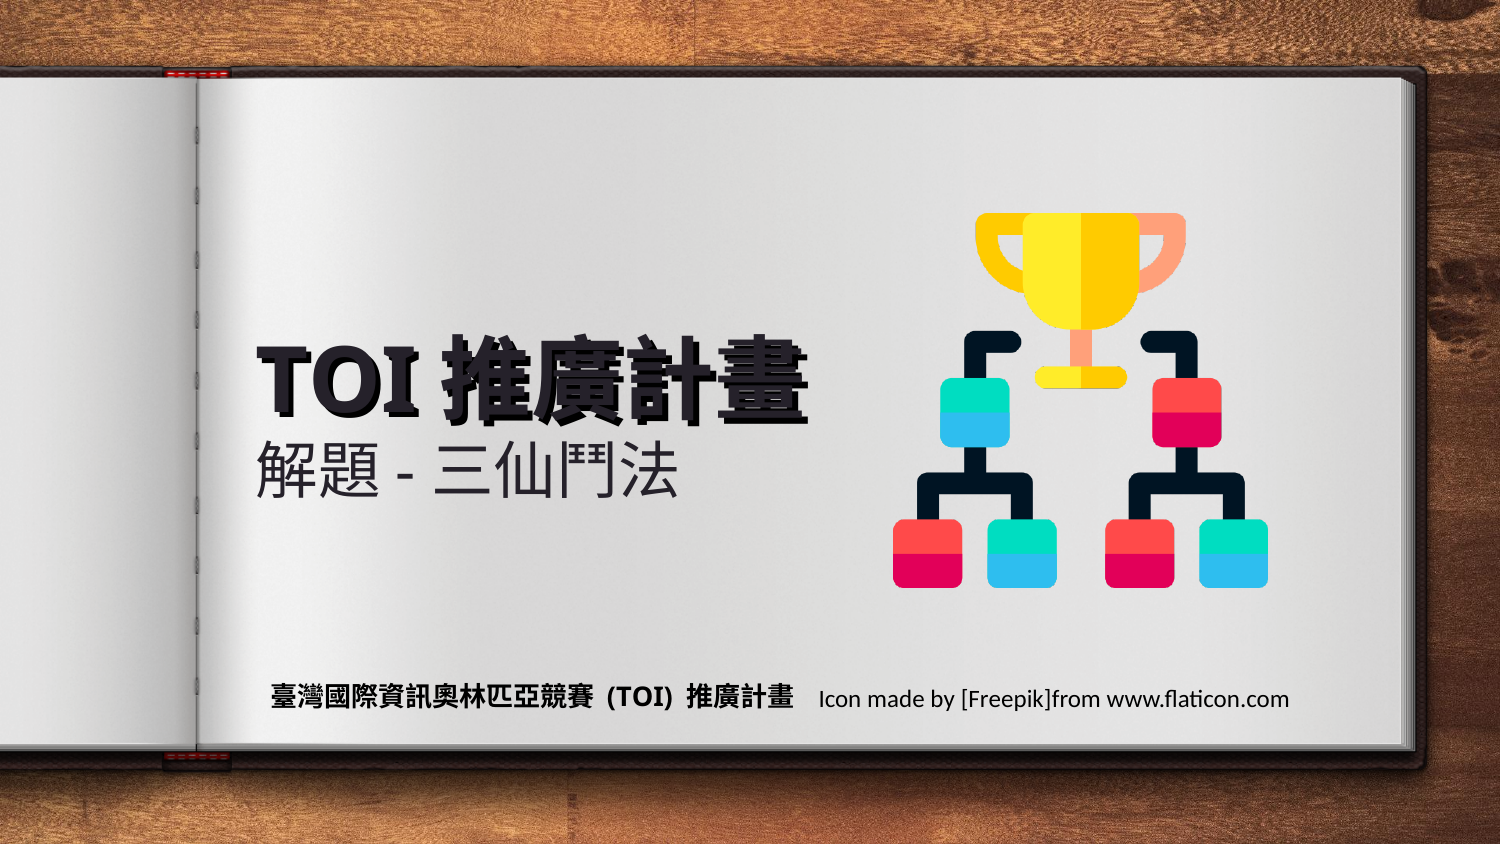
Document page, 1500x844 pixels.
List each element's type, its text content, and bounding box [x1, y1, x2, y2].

picture [893, 213, 1268, 588]
text_box Icon made by [Freepik]from www.flaticon.com [804, 675, 1385, 720]
title TOI推廣計畫 解題-三仙鬥法 [240, 262, 893, 565]
